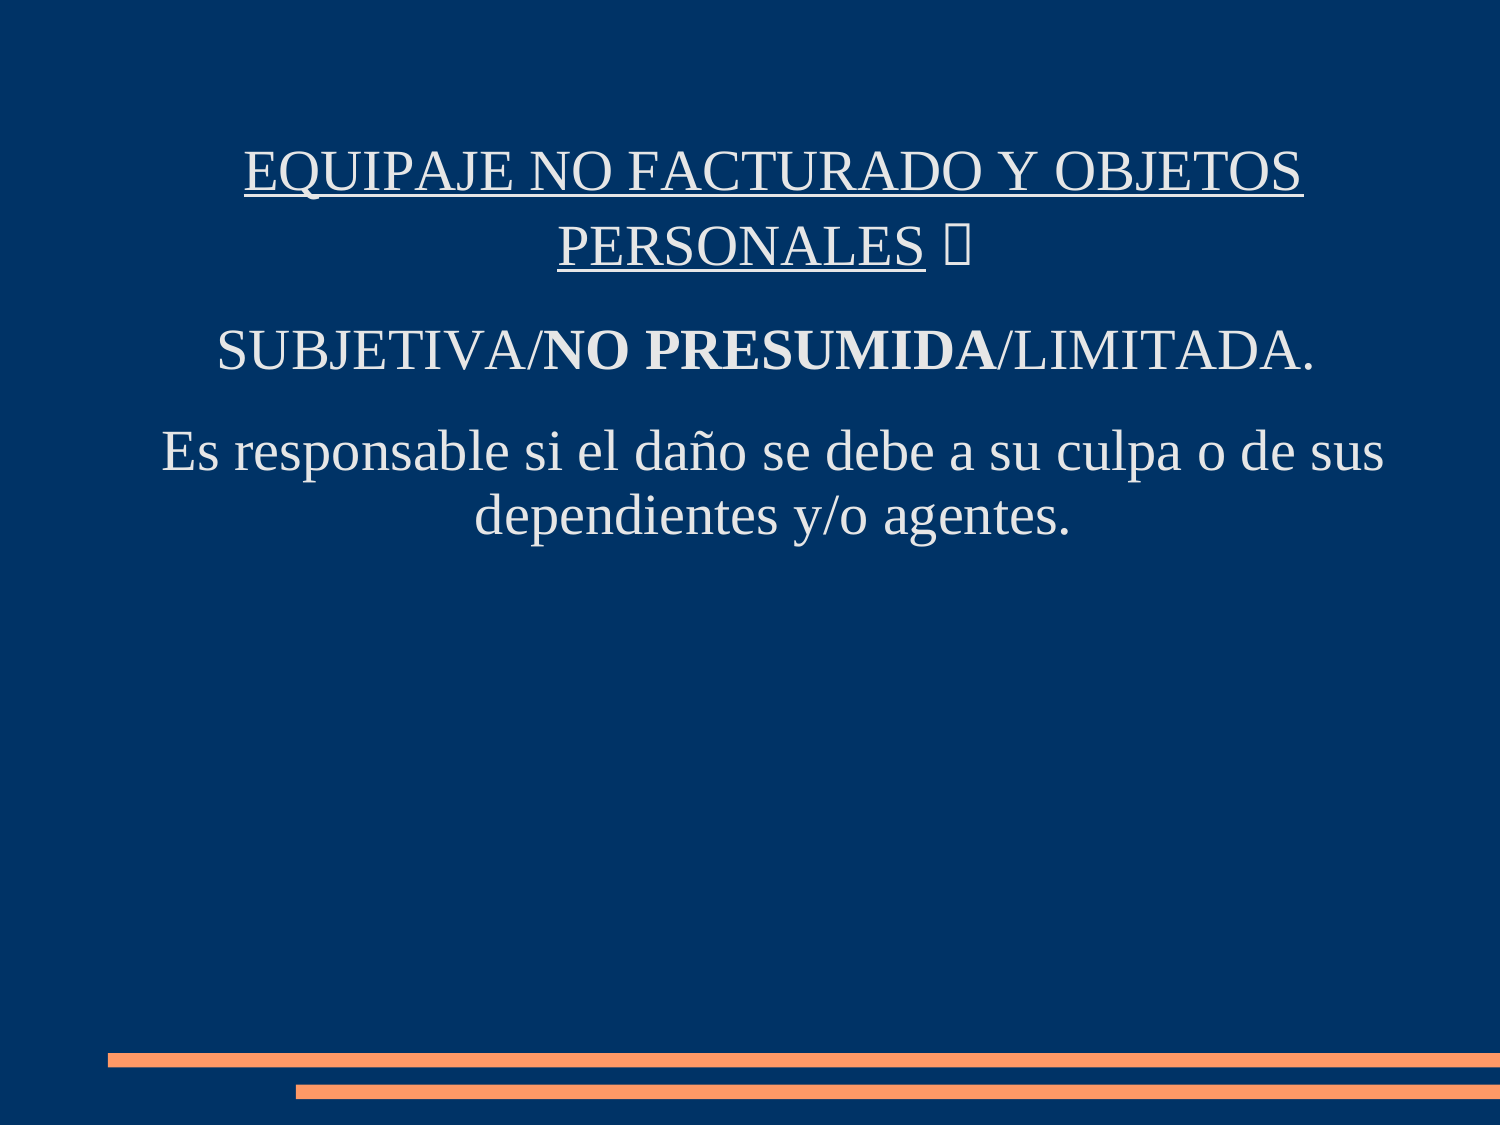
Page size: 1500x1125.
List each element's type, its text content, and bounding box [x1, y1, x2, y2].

list EQUIPAJE NO FACTURADO Y OBJETOS PERSONALES  SUBJETIVA/NO PRESUMIDA/LIMITADA. Es responsable si el daño se debe a su culpa o de sus dependientes y/o agentes. [82, 35, 1465, 1125]
